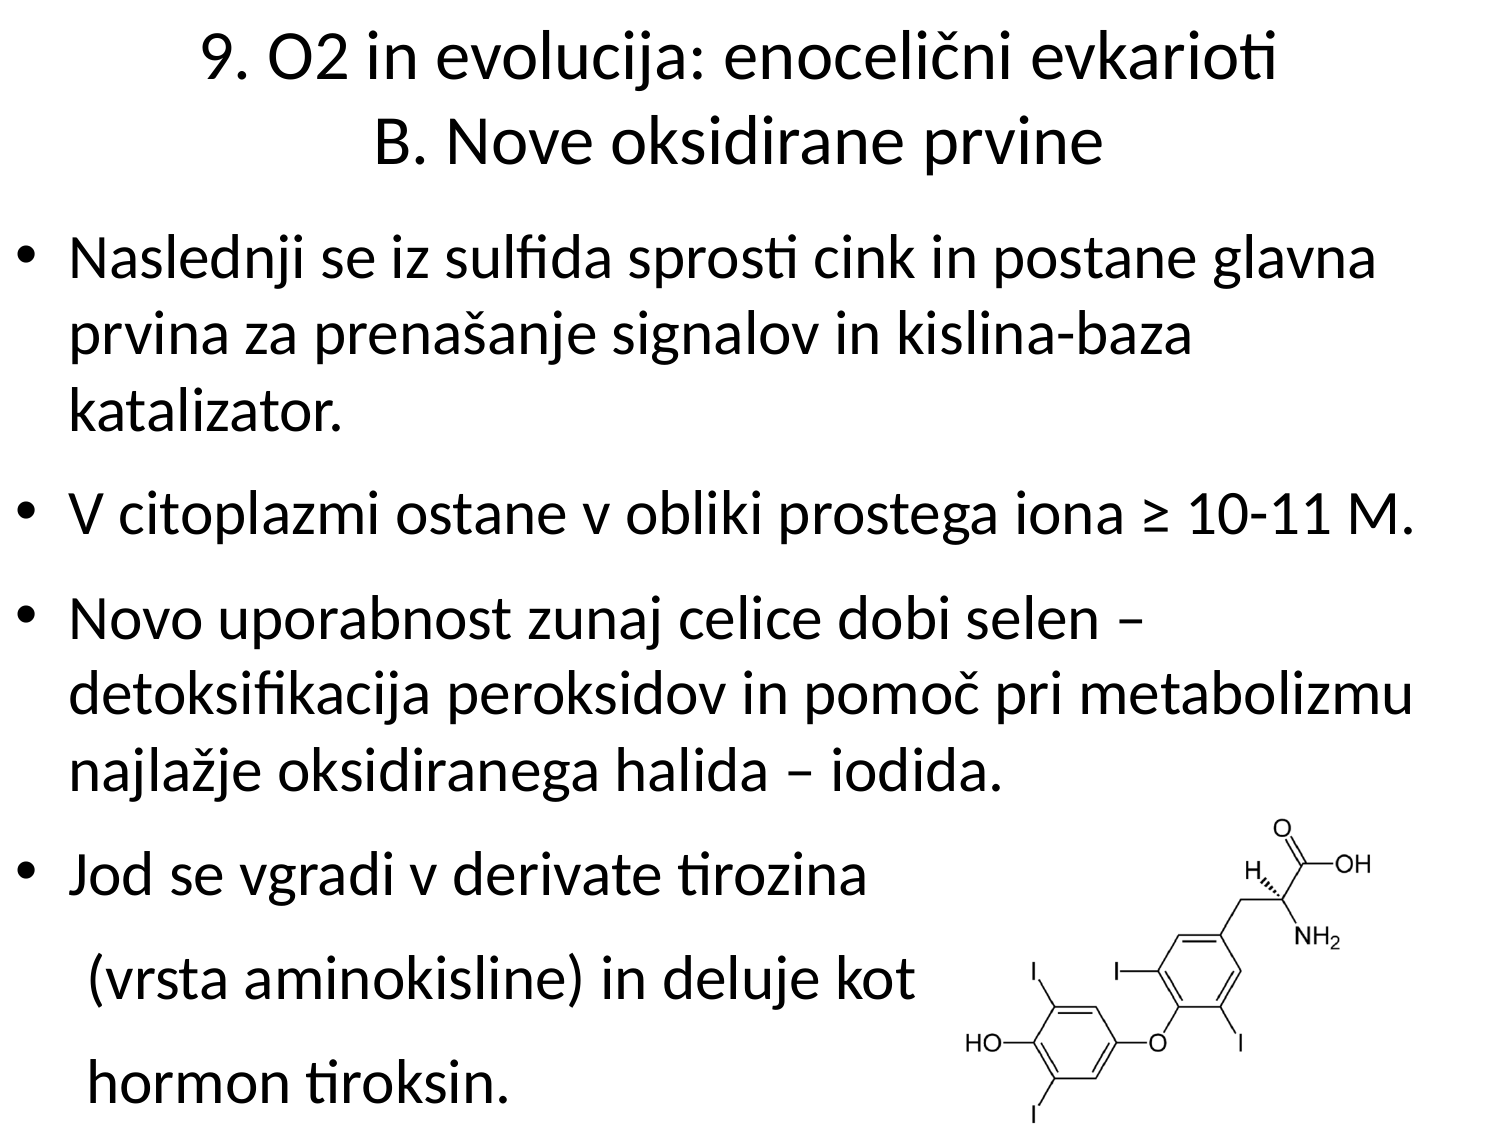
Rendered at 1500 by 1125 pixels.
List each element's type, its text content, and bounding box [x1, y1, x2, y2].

list Naslednji se iz sulfida sprosti cink in postane glavna prvina za prenašanje signalov in kislina-baza katalizator. V citoplazmi ostane v obliki prostega iona ≥ 10-11 M. Novo uporabnost zunaj celice dobi selen – detoksifikacija peroksidov in pomoč pri metabolizmu najlažje oksidiranega halida – iodida. Jod se vgradi v derivate tirozina (vrsta aminokisline) in deluje kot hormon tiroksin. [0, 208, 1500, 1125]
title 9. O2 in evolucija: enocelični evkarioti B. Nove oksidirane prvine [64, 0, 1415, 188]
picture [962, 813, 1374, 1125]
